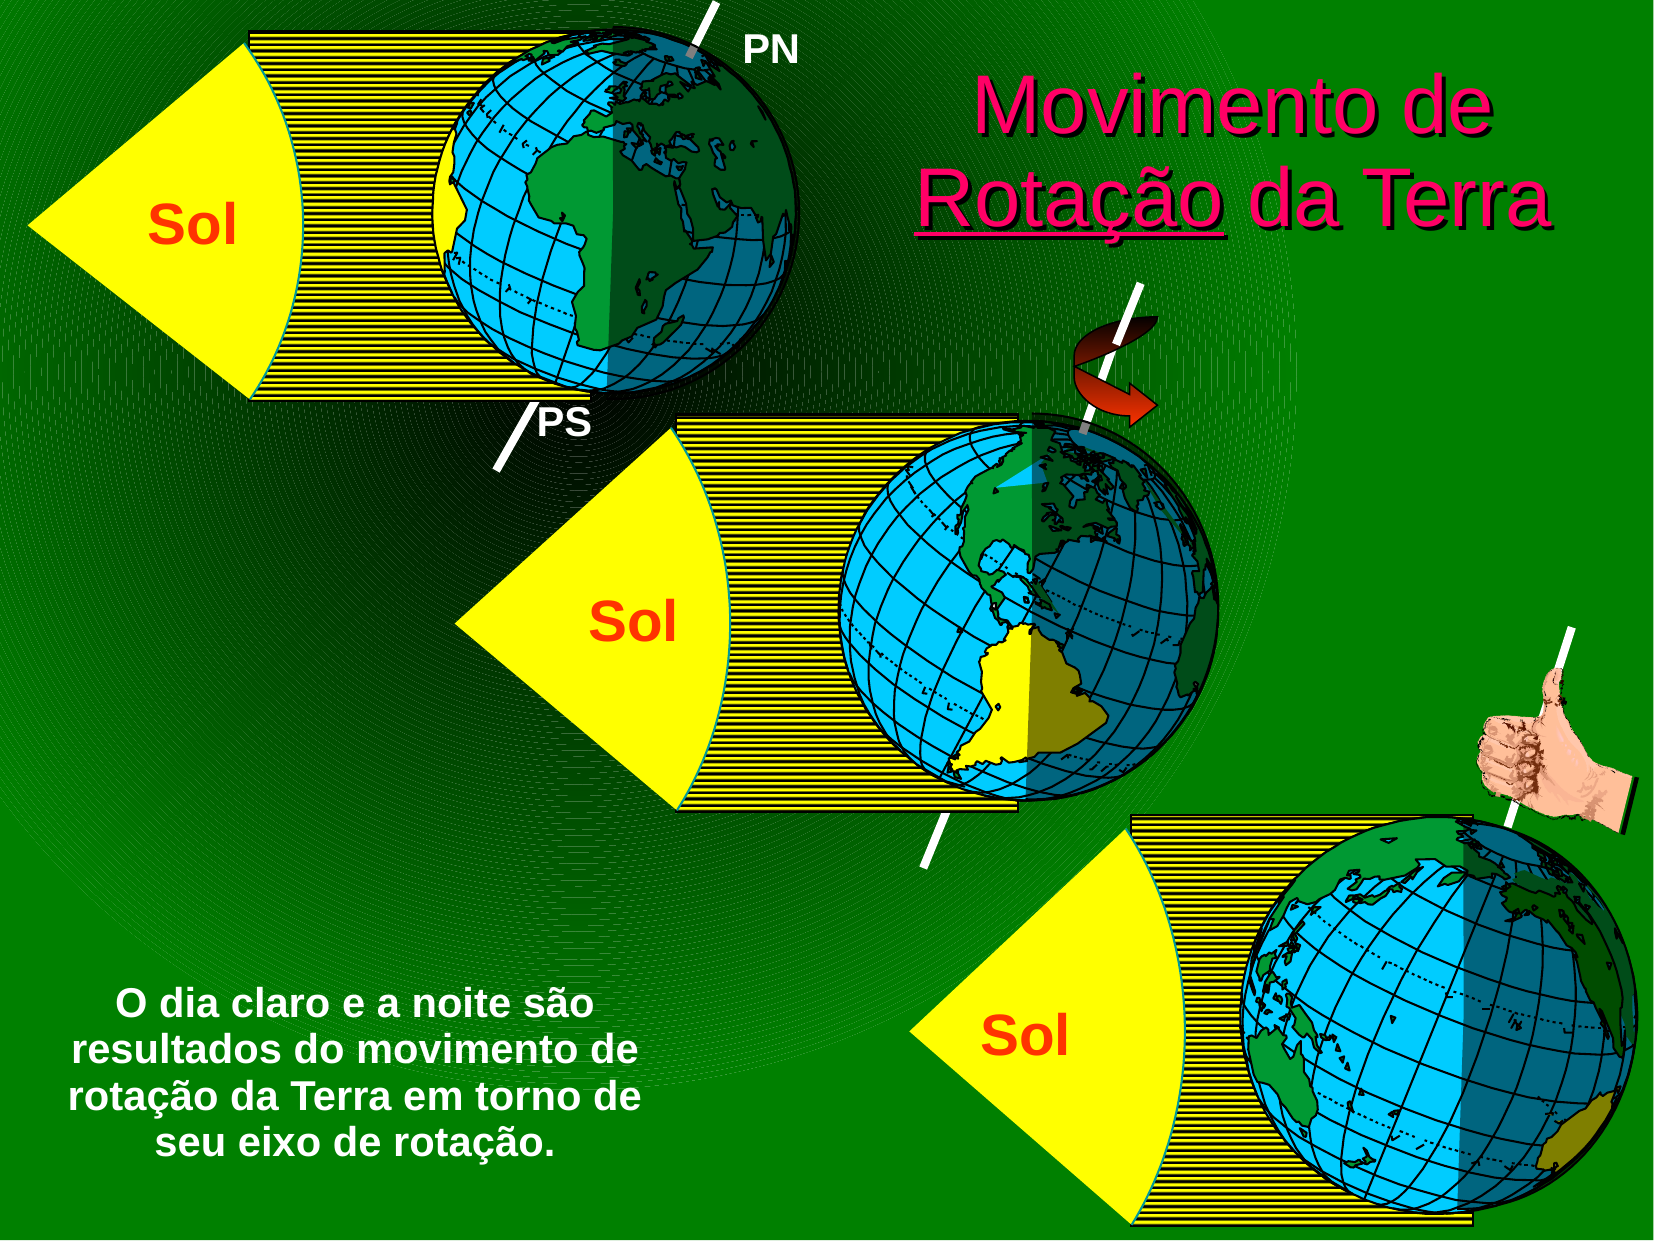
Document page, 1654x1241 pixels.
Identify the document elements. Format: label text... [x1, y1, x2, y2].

text_box [898, 649, 940, 705]
text_box [558, 225, 585, 247]
text_box [1244, 1010, 1255, 1037]
text_box [1074, 316, 1158, 428]
text_box [480, 106, 525, 156]
text_box [909, 815, 1474, 1227]
text_box [909, 457, 924, 473]
text_box [1352, 879, 1361, 889]
text_box [981, 447, 1011, 466]
text_box [969, 774, 1007, 791]
text_box [498, 64, 541, 100]
text_box [537, 283, 574, 331]
text_box [1375, 998, 1436, 1061]
text_box [1267, 974, 1275, 983]
text_box [1302, 1037, 1317, 1062]
text_box [523, 365, 535, 373]
text_box [1347, 1186, 1364, 1197]
text_box [470, 317, 489, 340]
text_box [1287, 1049, 1293, 1056]
text_box [959, 732, 972, 745]
text_box [1258, 954, 1274, 976]
text_box [474, 204, 513, 260]
text_box [1250, 1030, 1316, 1125]
text_box [1333, 875, 1379, 907]
text_box [582, 44, 593, 50]
text_box [495, 61, 529, 86]
text_box [870, 624, 904, 683]
text_box [896, 540, 948, 601]
text_box [472, 247, 502, 298]
text_box [591, 53, 610, 60]
text_box Sol [573, 581, 695, 662]
text_box [453, 128, 475, 179]
text_box [1314, 1148, 1341, 1179]
text_box [957, 496, 965, 505]
text_box [870, 667, 894, 717]
text_box [923, 710, 963, 754]
text_box [876, 709, 897, 741]
text_box [971, 429, 1008, 441]
text_box [1364, 897, 1379, 903]
text_box [1343, 1165, 1372, 1191]
text_box [846, 531, 859, 565]
text_box [1343, 1130, 1384, 1172]
text_box [484, 161, 526, 217]
text_box [1272, 819, 1638, 1211]
text_box [1388, 1204, 1404, 1208]
text_box [954, 555, 966, 570]
text_box [874, 517, 918, 575]
text_box [472, 81, 493, 111]
text_box [1389, 1109, 1446, 1158]
text_box [467, 92, 504, 137]
text_box [453, 274, 477, 317]
text_box [1283, 1108, 1301, 1136]
text_box [1321, 913, 1378, 971]
text_box [510, 75, 558, 117]
text_box [1274, 938, 1316, 994]
text_box [842, 636, 852, 674]
text_box [891, 468, 933, 512]
text_box [560, 363, 591, 382]
text_box [968, 699, 990, 731]
text_box [457, 119, 463, 132]
text_box [458, 186, 480, 241]
text_box [924, 764, 940, 775]
text_box [1291, 1134, 1317, 1166]
text_box [965, 595, 1007, 643]
text_box [560, 103, 608, 140]
text_box [846, 541, 869, 594]
text_box [862, 695, 876, 719]
text_box [1397, 952, 1455, 1013]
text_box [960, 768, 979, 782]
text_box [501, 304, 533, 345]
text_box [533, 351, 561, 375]
text_box [928, 445, 976, 479]
text_box [547, 55, 593, 84]
title Movimento de Rotação da Terra [840, 32, 1626, 271]
text_box Sol [965, 994, 1087, 1075]
text_box [527, 26, 800, 400]
text_box [554, 138, 564, 144]
text_box [1331, 1178, 1343, 1186]
text_box [454, 414, 1019, 812]
text_box [450, 236, 470, 281]
text_box [981, 542, 1010, 573]
text_box [1305, 1061, 1313, 1078]
text_box [1313, 1068, 1354, 1125]
text_box [544, 241, 583, 292]
text_box [909, 607, 958, 668]
text_box [1317, 1022, 1371, 1084]
text_box [434, 131, 465, 266]
text_box [534, 321, 570, 358]
text_box [1367, 1196, 1385, 1203]
text_box [460, 143, 499, 198]
text_box [501, 266, 540, 315]
text_box [889, 470, 907, 493]
text_box [1294, 1000, 1328, 1034]
text_box PN [727, 18, 816, 81]
text_box [1348, 1090, 1399, 1143]
text_box [999, 600, 1026, 625]
text_box [1285, 1016, 1301, 1049]
text_box PS [521, 390, 608, 453]
text_box [1403, 861, 1441, 891]
text_box [924, 504, 963, 559]
text_box [851, 603, 874, 660]
text_box [852, 649, 870, 697]
text_box [897, 725, 919, 757]
text_box [564, 64, 611, 98]
text_box [531, 89, 581, 134]
text_box [1377, 1148, 1425, 1185]
text_box [1261, 1084, 1283, 1122]
text_box [1246, 960, 1267, 1018]
text_box [1383, 895, 1441, 947]
text_box Sol [132, 183, 254, 264]
text_box [927, 564, 983, 627]
text_box [902, 484, 952, 535]
text_box [931, 673, 981, 727]
text_box [1369, 1177, 1405, 1200]
text_box [506, 223, 553, 278]
text_box [1243, 962, 1250, 992]
text_box [464, 109, 468, 120]
text_box [1353, 889, 1410, 928]
text_box [951, 413, 1219, 800]
text_box [558, 380, 575, 386]
text_box [473, 289, 501, 331]
text_box O dia claro e a noite são resultados do movimento de rotação da Terra em torno de seu eixo de rotação. [13, 971, 697, 1174]
text_box [927, 436, 969, 462]
text_box [1285, 903, 1308, 927]
text_box [878, 582, 922, 643]
text_box [1359, 1045, 1417, 1105]
text_box [1416, 868, 1459, 907]
text_box [861, 489, 887, 530]
text_box [862, 500, 897, 552]
text_box [976, 763, 988, 769]
text_box [1275, 1121, 1293, 1146]
text_box [1333, 976, 1391, 1040]
text_box [942, 775, 958, 783]
text_box [857, 559, 891, 617]
text_box [537, 47, 581, 71]
text_box [995, 575, 1030, 608]
text_box [1476, 667, 1640, 836]
text_box [895, 689, 926, 736]
text_box [530, 40, 571, 58]
text_box [973, 435, 1019, 454]
text_box [1395, 1189, 1437, 1207]
text_box [507, 339, 533, 366]
text_box [1355, 933, 1415, 992]
text_box [518, 195, 558, 236]
text_box [841, 586, 853, 637]
text_box [485, 327, 509, 354]
text_box [922, 742, 948, 770]
text_box [27, 30, 582, 401]
text_box [503, 122, 555, 172]
text_box [1292, 1007, 1315, 1038]
text_box [565, 335, 606, 368]
text_box [1259, 983, 1288, 1031]
text_box [910, 755, 920, 764]
text_box [446, 268, 455, 294]
text_box [945, 633, 987, 690]
text_box [939, 459, 987, 499]
text_box [1299, 896, 1348, 949]
text_box [1258, 920, 1292, 956]
text_box [1252, 1076, 1262, 1100]
text_box [539, 372, 555, 380]
text_box [1311, 1115, 1344, 1157]
text_box [1298, 954, 1350, 1017]
text_box [1370, 880, 1395, 895]
